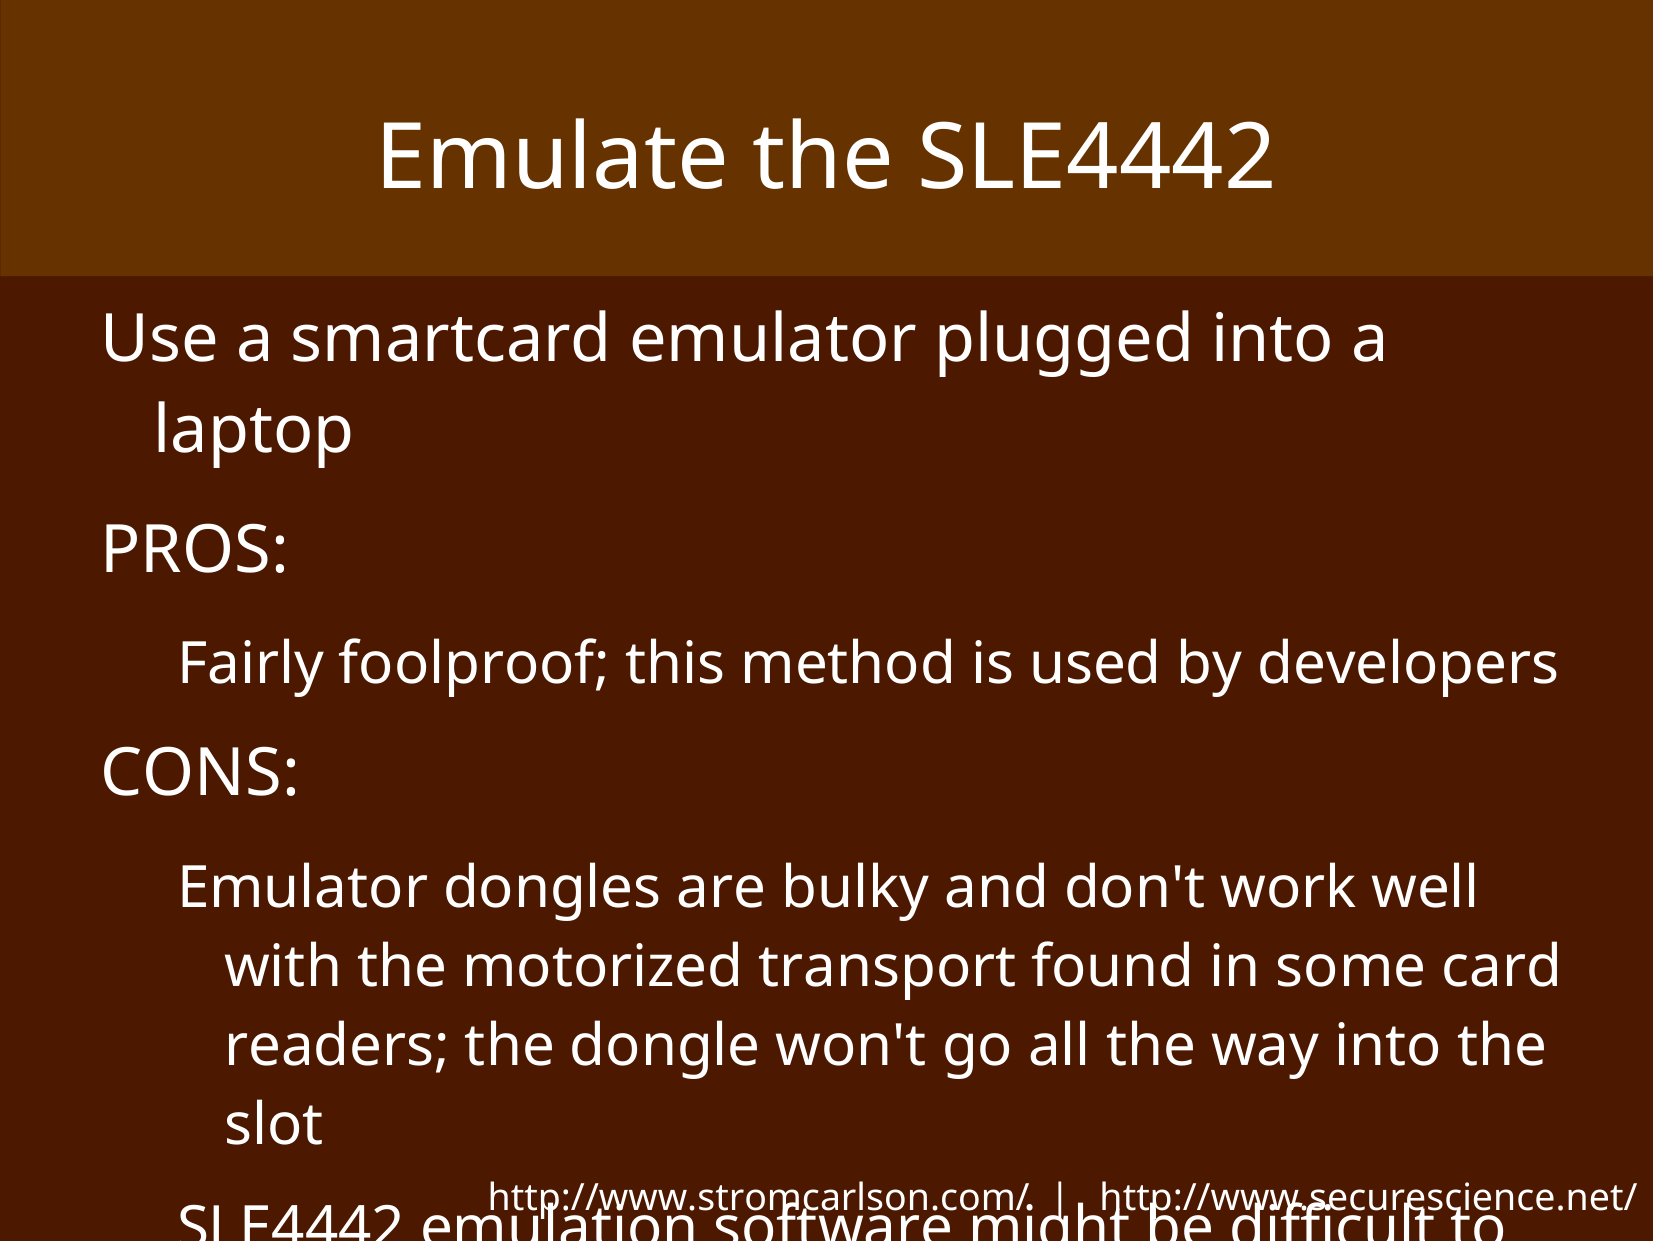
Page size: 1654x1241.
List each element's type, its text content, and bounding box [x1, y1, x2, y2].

list Use a smartcard emulator plugged into a laptop PROS: Fairly foolproof; this method is used by developers CONS: Emulator dongles are bulky and don't work well with the motorized transport found in some card readers; the dongle won't go all the way into the slot SLE4442 emulation software might be difficult to obtain or might not exist at all [82, 290, 1571, 1109]
title Emulate the SLE4442 [82, 49, 1571, 257]
